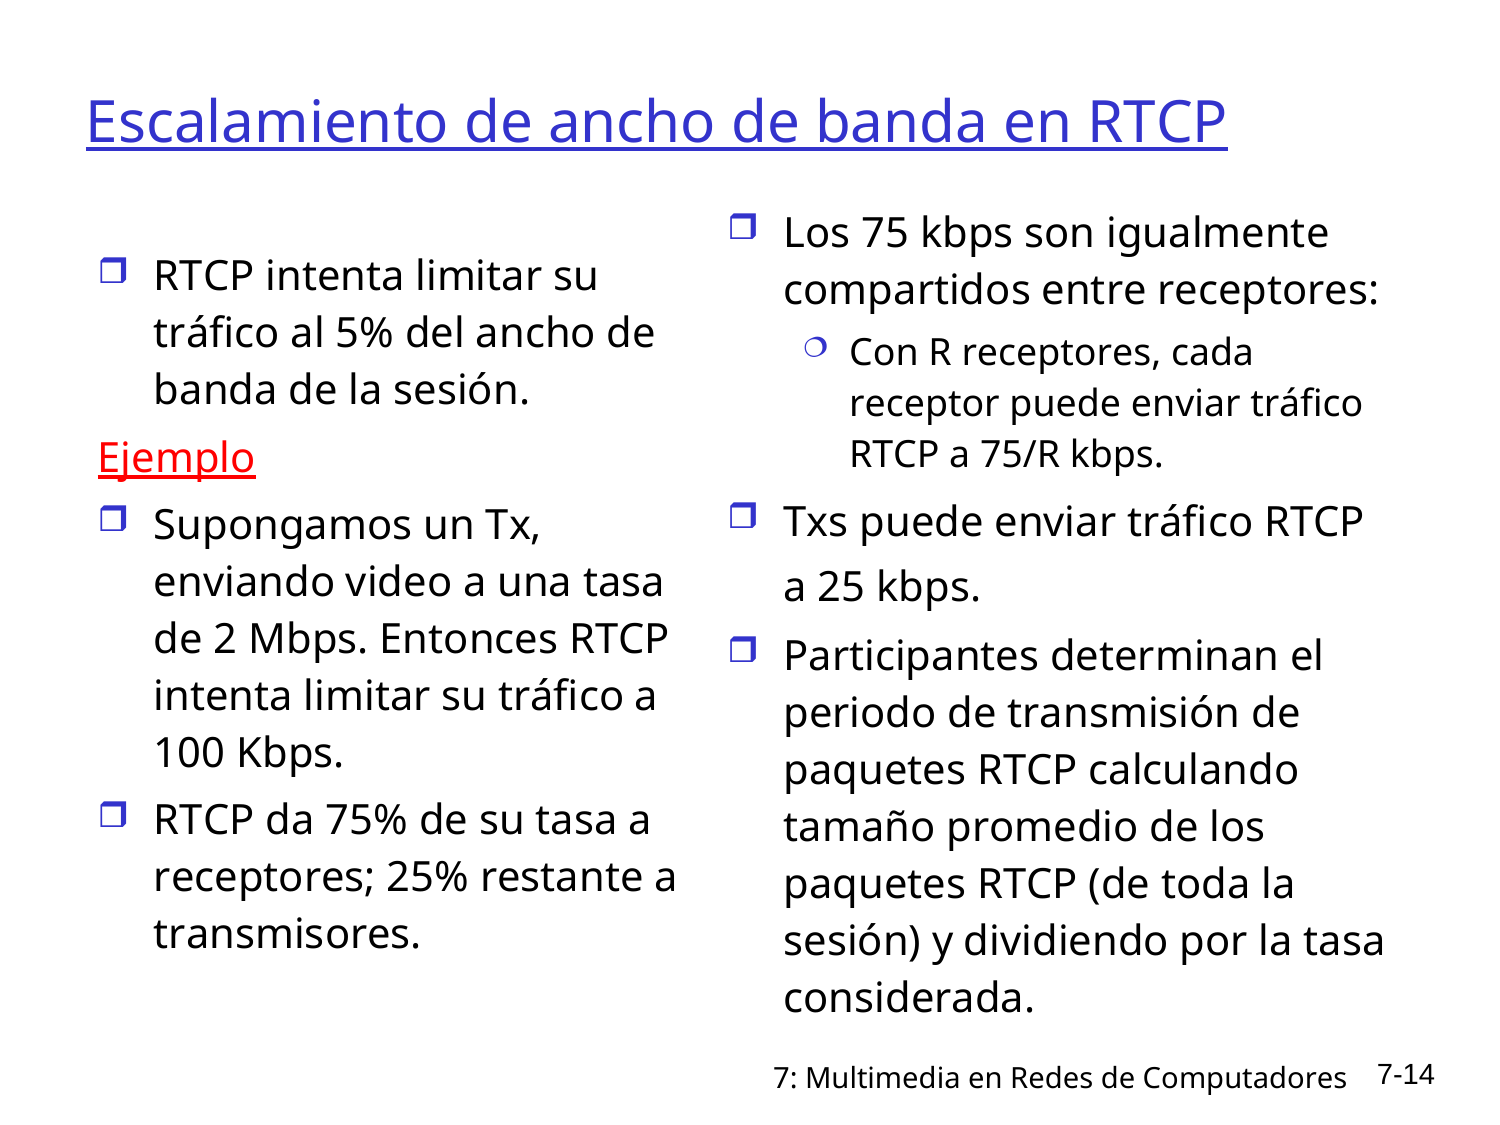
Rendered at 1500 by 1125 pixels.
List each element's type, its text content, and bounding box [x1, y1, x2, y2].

list RTCP intenta limitar su tráfico al 5% del ancho de banda de la sesión. Ejemplo Supongamos un Tx, enviando video a una tasa de 2 Mbps. Entonces RTCP intenta limitar su tráfico a 100 Kbps. RTCP da 75% de su tasa a receptores; 25% restante a transmisores. [83, 238, 709, 1044]
title Escalamiento de ancho de banda en RTCP [71, 48, 1347, 192]
list Los 75 kbps son igualmente compartidos entre receptores: Con R receptores, cada receptor puede enviar tráfico RTCP a 75/R kbps. Txs puede enviar tráfico RTCP a 25 kbps. Participantes determinan el periodo de transmisión de paquetes RTCP calculando tamaño promedio de los paquetes RTCP (de toda la sesión) y dividiendo por la tasa considerada. [712, 194, 1404, 1001]
